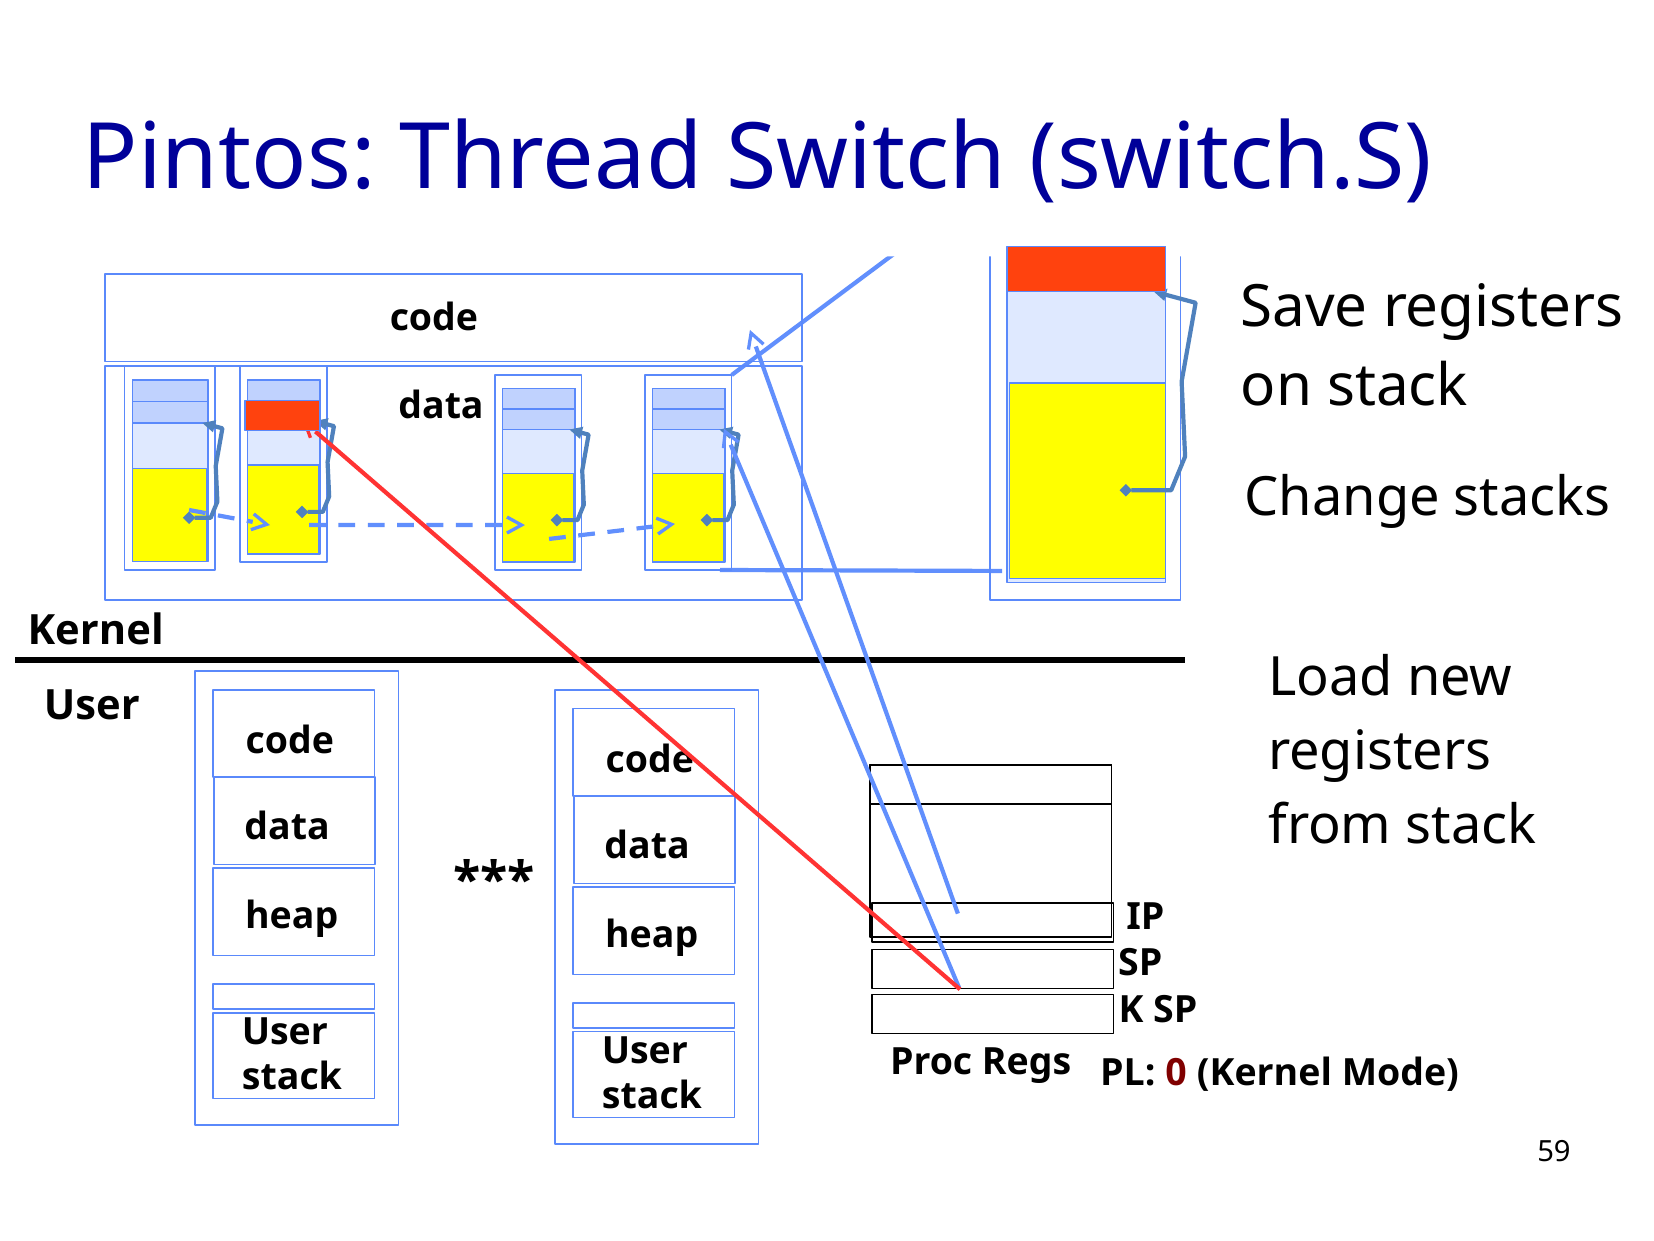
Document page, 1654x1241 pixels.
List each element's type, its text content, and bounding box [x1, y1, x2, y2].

text_box [502, 388, 575, 563]
text_box User stack [227, 999, 357, 1105]
text_box Proc Regs [875, 1034, 1087, 1090]
text_box Load new registers from stack [1253, 630, 1531, 826]
text_box Save registers on stack [1226, 256, 1621, 400]
text_box heap [230, 883, 354, 944]
text_box *** [438, 839, 550, 915]
text_box data [229, 794, 345, 855]
text_box [1006, 246, 1166, 583]
text_box [245, 379, 321, 554]
text_box [652, 388, 725, 563]
text_box code [230, 708, 350, 769]
text_box data [589, 813, 705, 874]
text_box Proc Regs [875, 1029, 1087, 1033]
text_box PL: 0 (Kernel Mode) [1085, 1040, 1474, 1101]
text_box Change stacks [1230, 450, 1612, 526]
text_box code [590, 727, 710, 788]
text_box heap [590, 902, 714, 963]
text_box SP [1103, 943, 1178, 977]
text_box data [383, 374, 499, 434]
text_box IP [1111, 885, 1180, 945]
text_box [132, 380, 209, 562]
title Pintos: Thread Switch (switch.S) [82, 49, 1571, 257]
text_box code [375, 285, 494, 345]
text_box Kernel [12, 595, 179, 661]
text_box User stack [587, 1018, 717, 1124]
text_box K SP [1103, 977, 1213, 1038]
text_box SP [1103, 930, 1111, 941]
text_box code [662, 727, 710, 769]
text_box User [29, 670, 155, 736]
